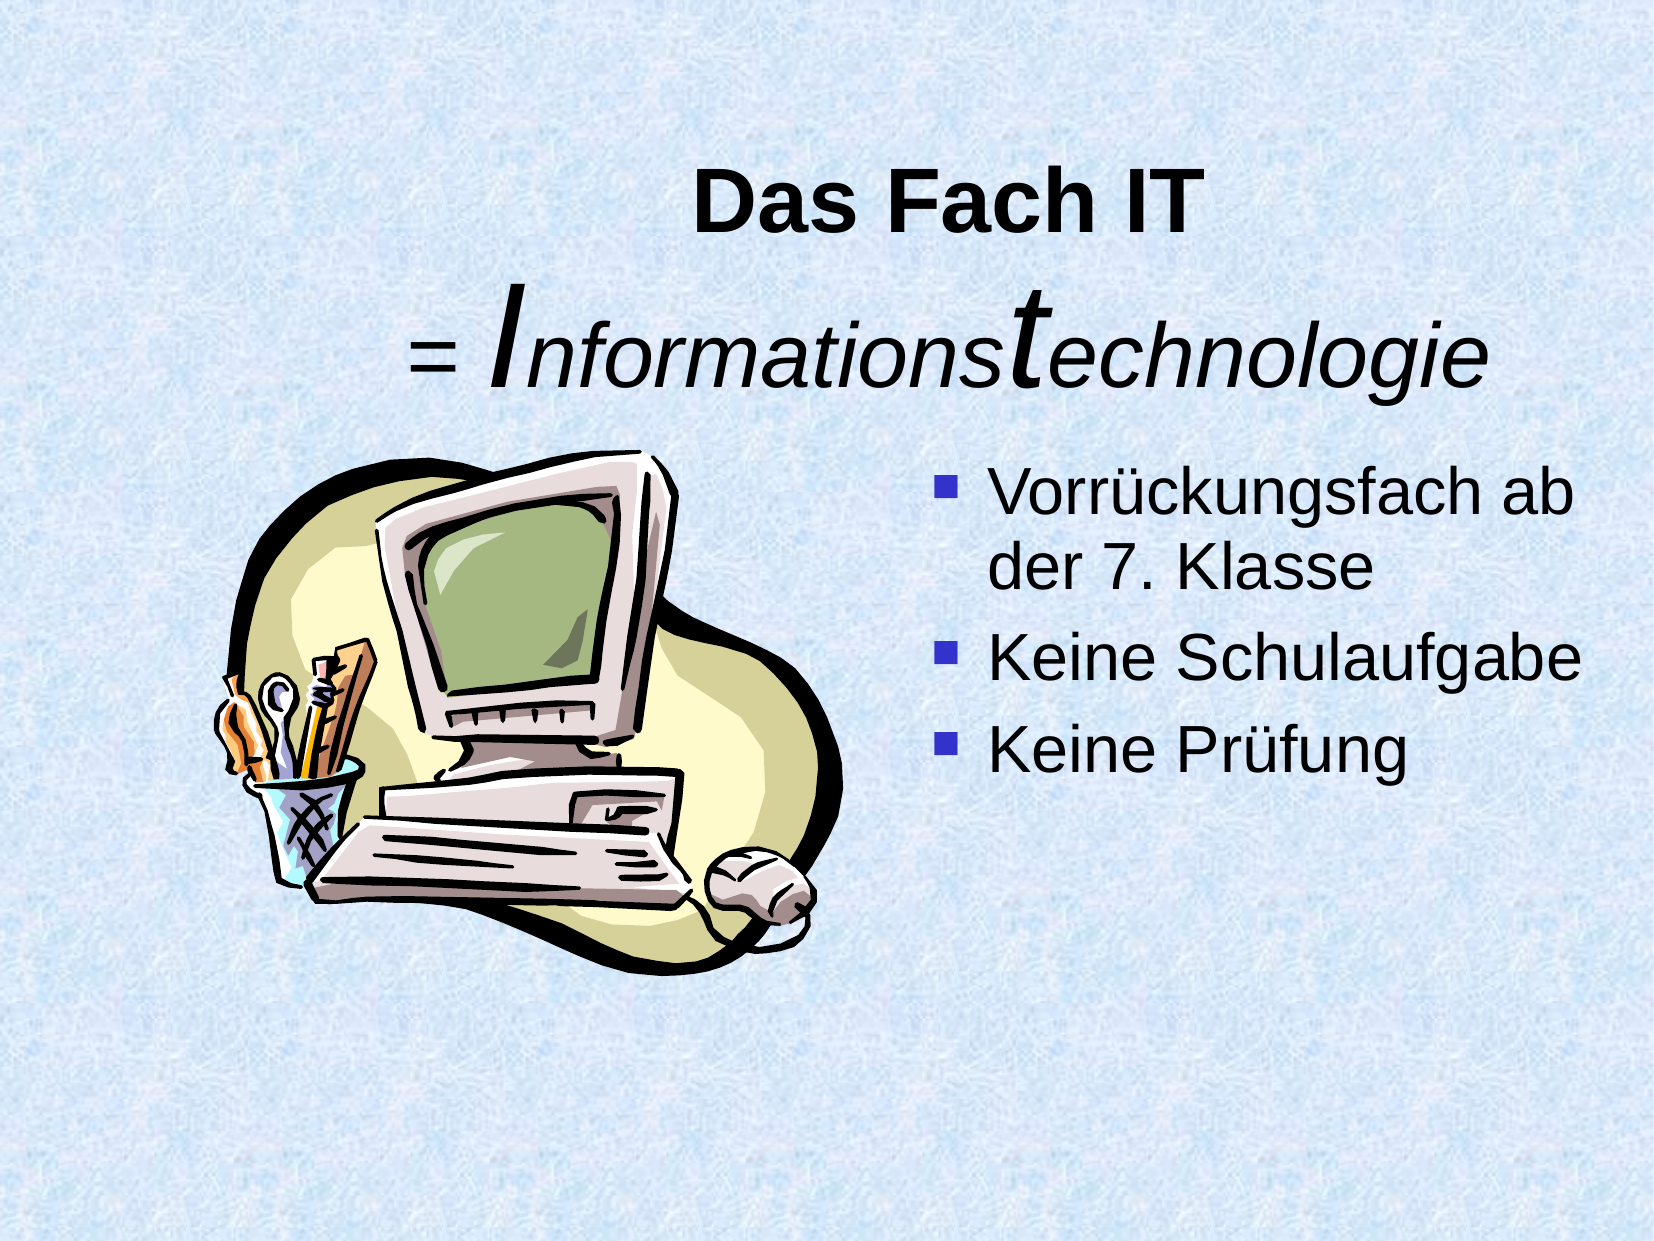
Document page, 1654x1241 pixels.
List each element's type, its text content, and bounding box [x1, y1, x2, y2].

title Das Fach IT = Informationstechnologie [244, 88, 1654, 428]
picture [0, 0, 1654, 1241]
list Vorrückungsfach ab der 7. Klasse Keine Schulaufgabe Keine Prüfung [916, 364, 1620, 1109]
